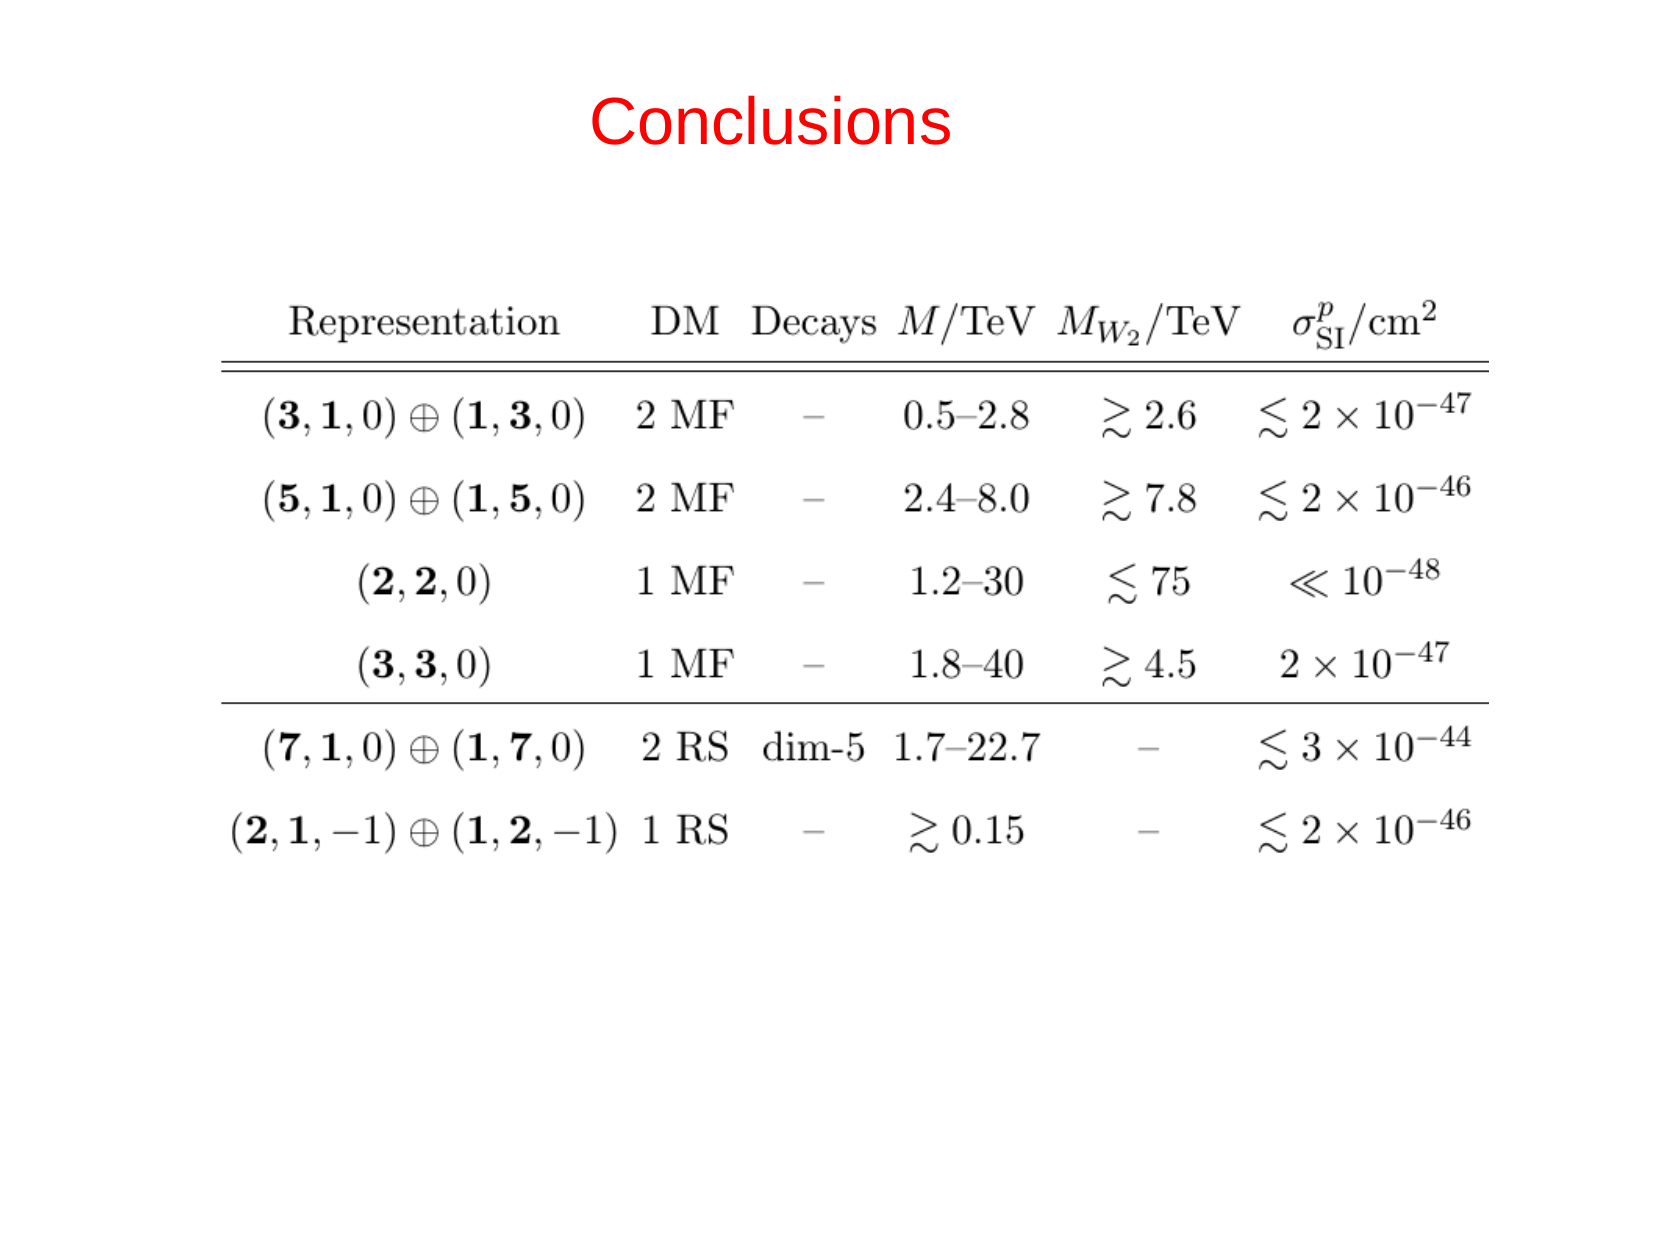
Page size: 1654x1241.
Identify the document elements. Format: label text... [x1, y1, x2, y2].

picture [170, 258, 1489, 867]
title Conclusions [26, 17, 1516, 226]
